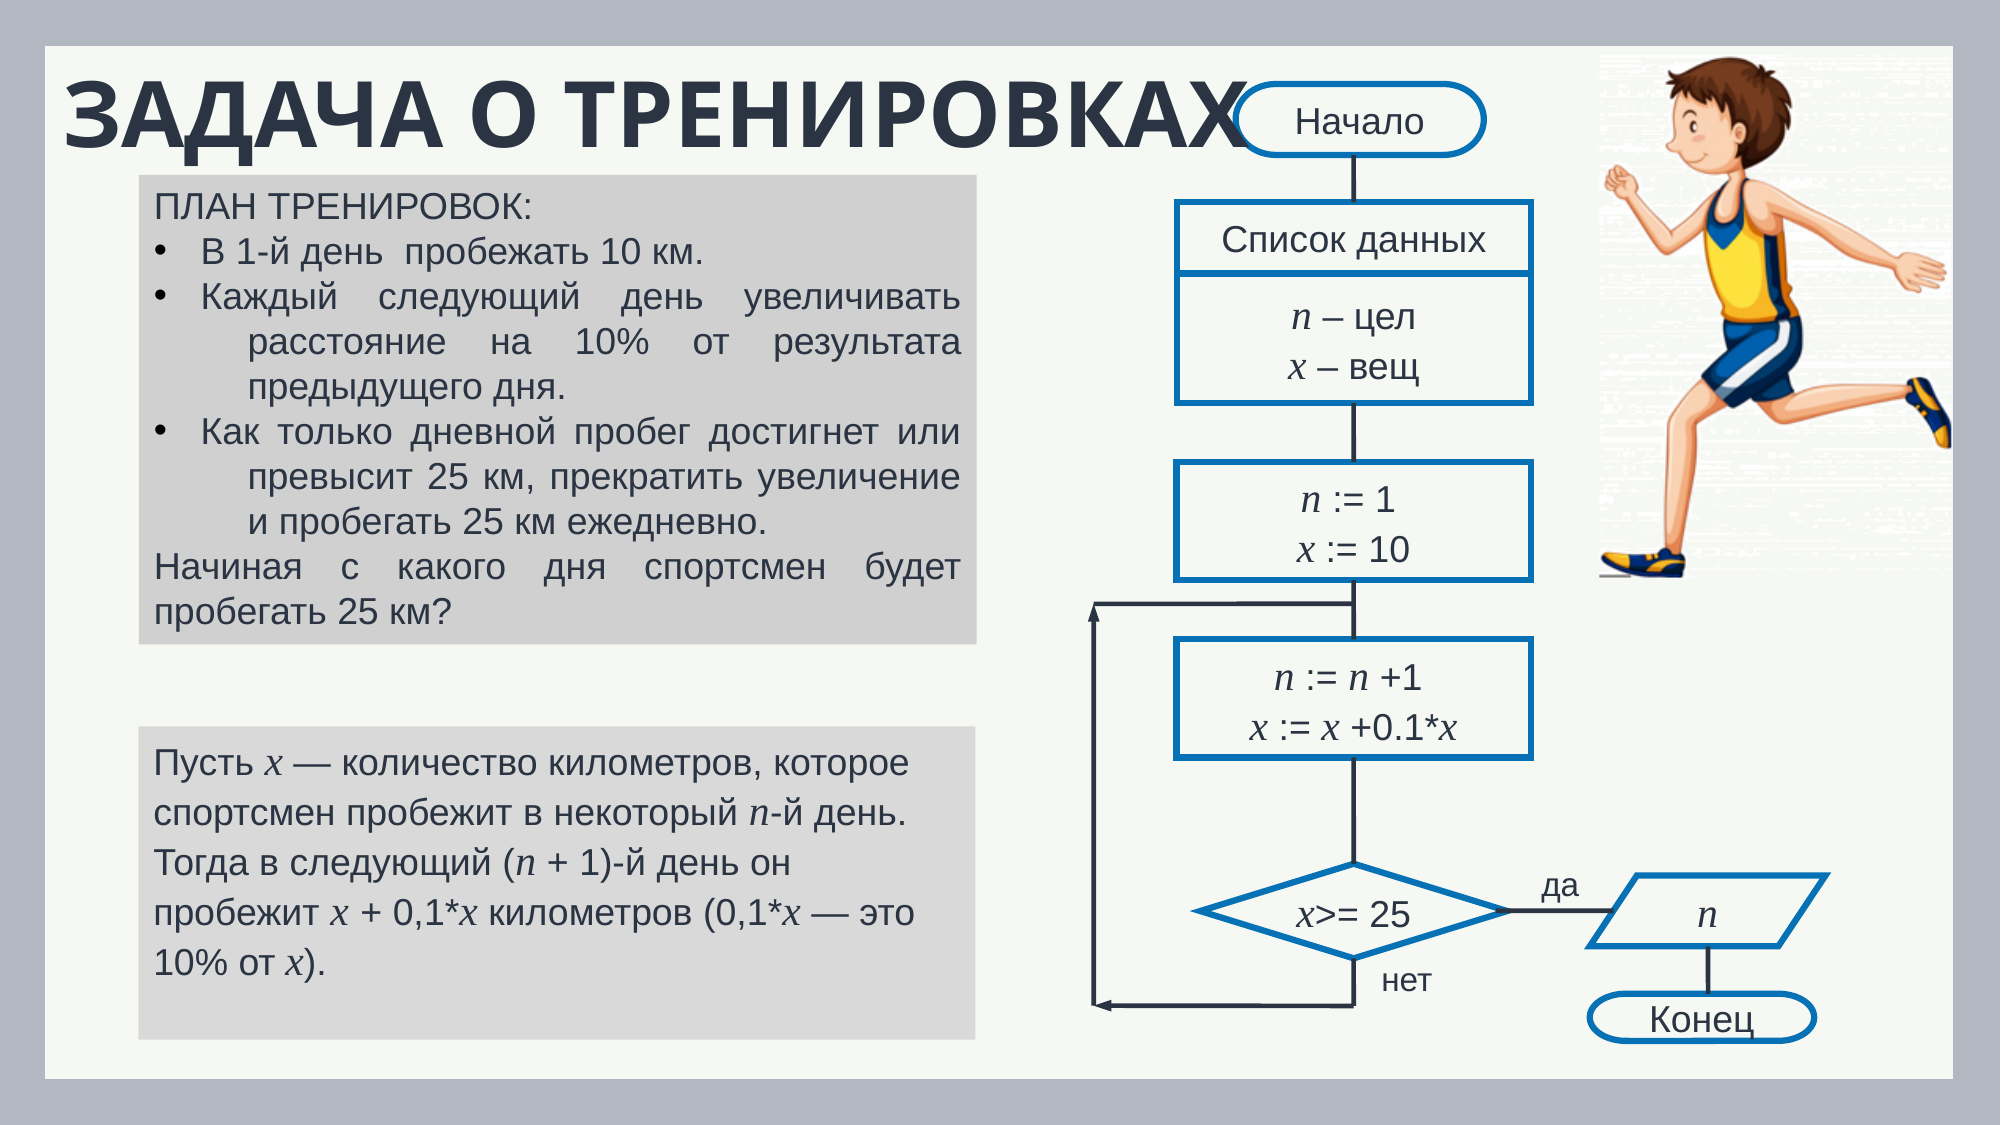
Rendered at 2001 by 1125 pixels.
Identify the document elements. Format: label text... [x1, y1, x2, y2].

text_box Конец [1589, 993, 1815, 1041]
text_box нет [1365, 958, 1449, 1006]
text_box n [1589, 875, 1826, 947]
text_box n – цел x – вещ [1177, 273, 1531, 403]
text_box Пусть x — количество километров, которое спортсмен пробежит в некоторый n-й день. Тогда в следующий (n + 1)-й день он пробежит x + 0,1*x километров (0,1*x — это 10% от x). [138, 726, 976, 1040]
text_box ПЛАН ТРЕНИРОВОК: В 1-й день пробежать 10 км. Каждый следующий день увеличивать расстояние на 10% от результата предыдущего дня. Как только дневной пробег достигнет или превысит 25 км, прекратить увеличение и пробегать 25 км ежедневно. Начиная с какого дня спортсмен будет пробегать 25 км? [138, 199, 977, 645]
text_box да [1519, 863, 1602, 908]
text_box Список данных [1177, 202, 1531, 273]
text_box x>= 25 [1200, 864, 1498, 958]
picture [1598, 49, 1953, 581]
text_box n := 1 x := 10 [1176, 462, 1531, 580]
text_box n := n +1 x := x +0.1*x [1176, 639, 1531, 757]
text_box ЗАДАЧА О ТРЕНИРОВКАХ [47, 35, 1766, 199]
